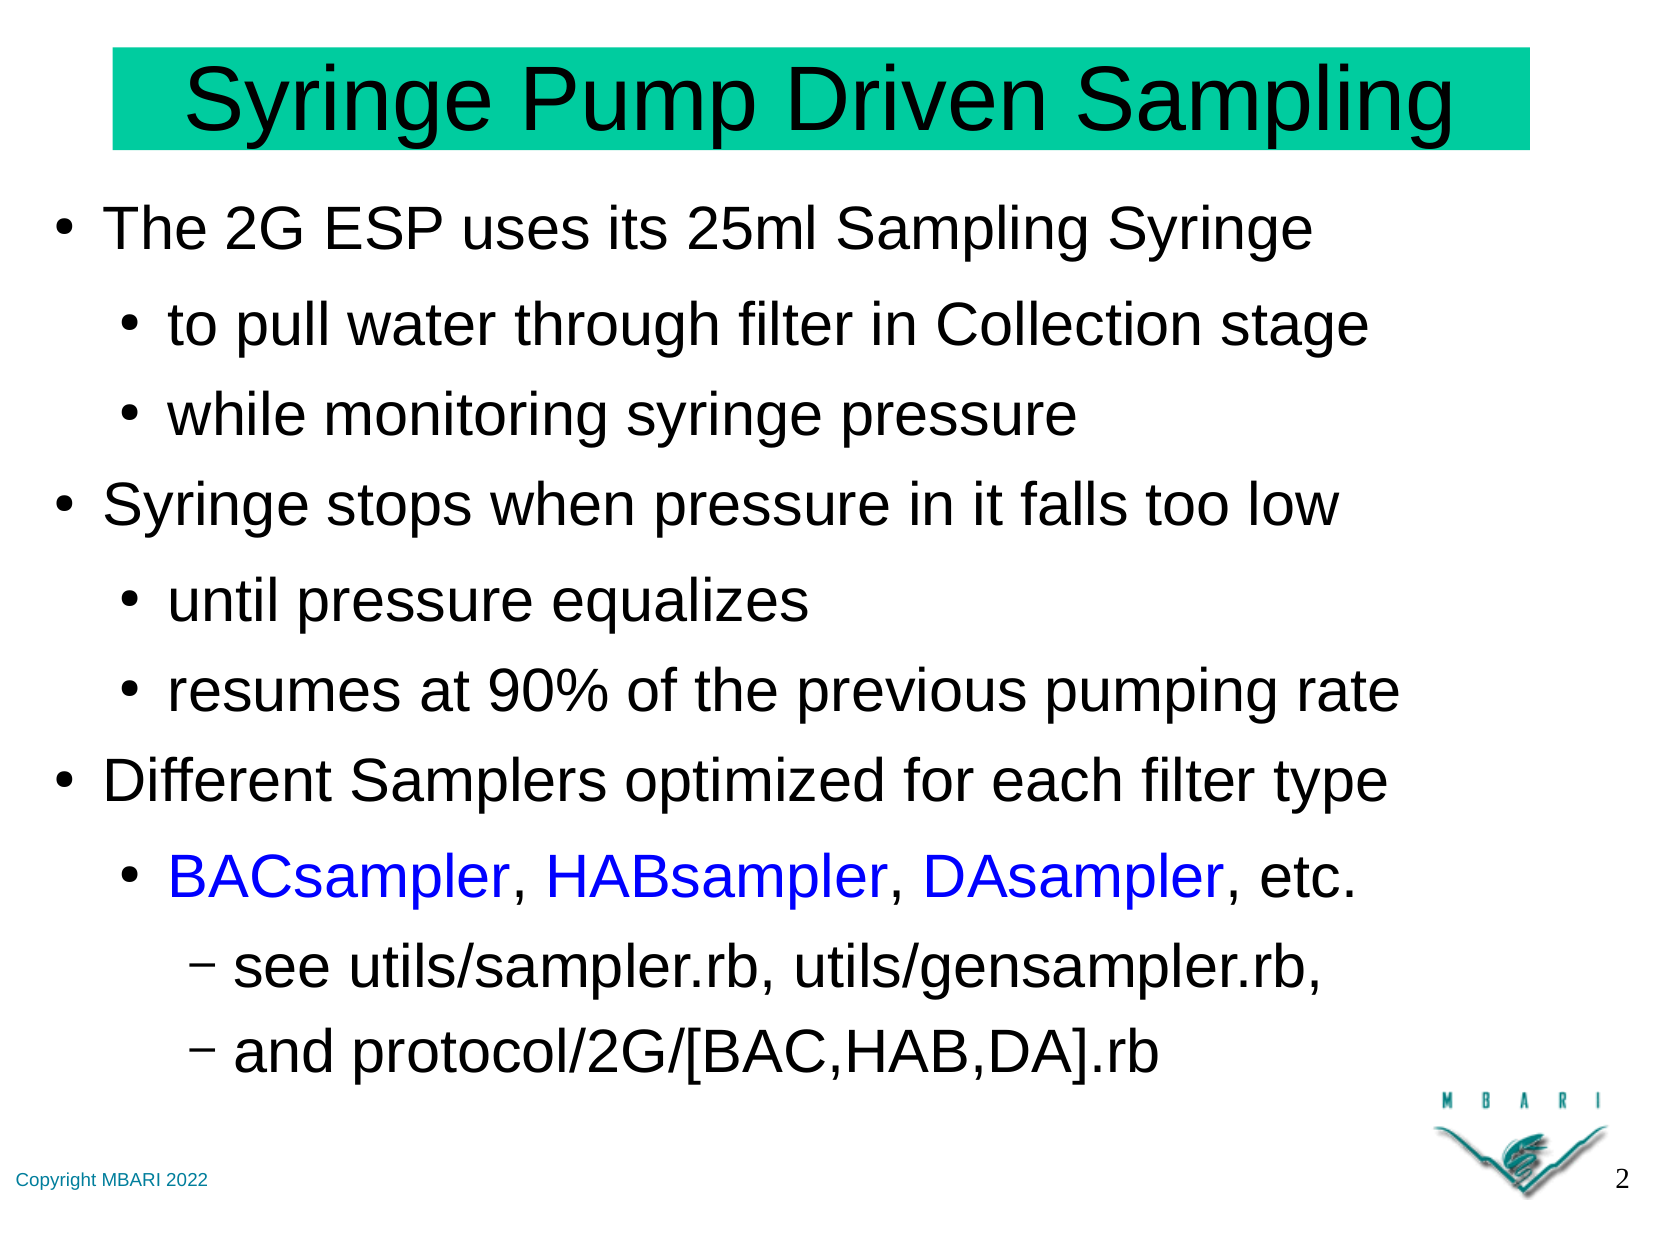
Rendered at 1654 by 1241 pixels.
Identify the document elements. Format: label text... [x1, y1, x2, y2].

list The 2G ESP uses its 25ml Sampling Syringe to pull water through filter in Collection stage while monitoring syringe pressure Syringe stops when pressure in it falls too low until pressure equalizes resumes at 90% of the previous pumping rate Different Samplers optimized for each filter type BACsampler, HABsampler, DAsampler, etc. see utils/sampler.rb, utils/gensampler.rb, and protocol/2G/[BAC,HAB,DA].rb [37, 194, 1613, 1088]
title Syringe Pump Driven Sampling [112, 47, 1530, 151]
picture [1426, 1091, 1613, 1200]
